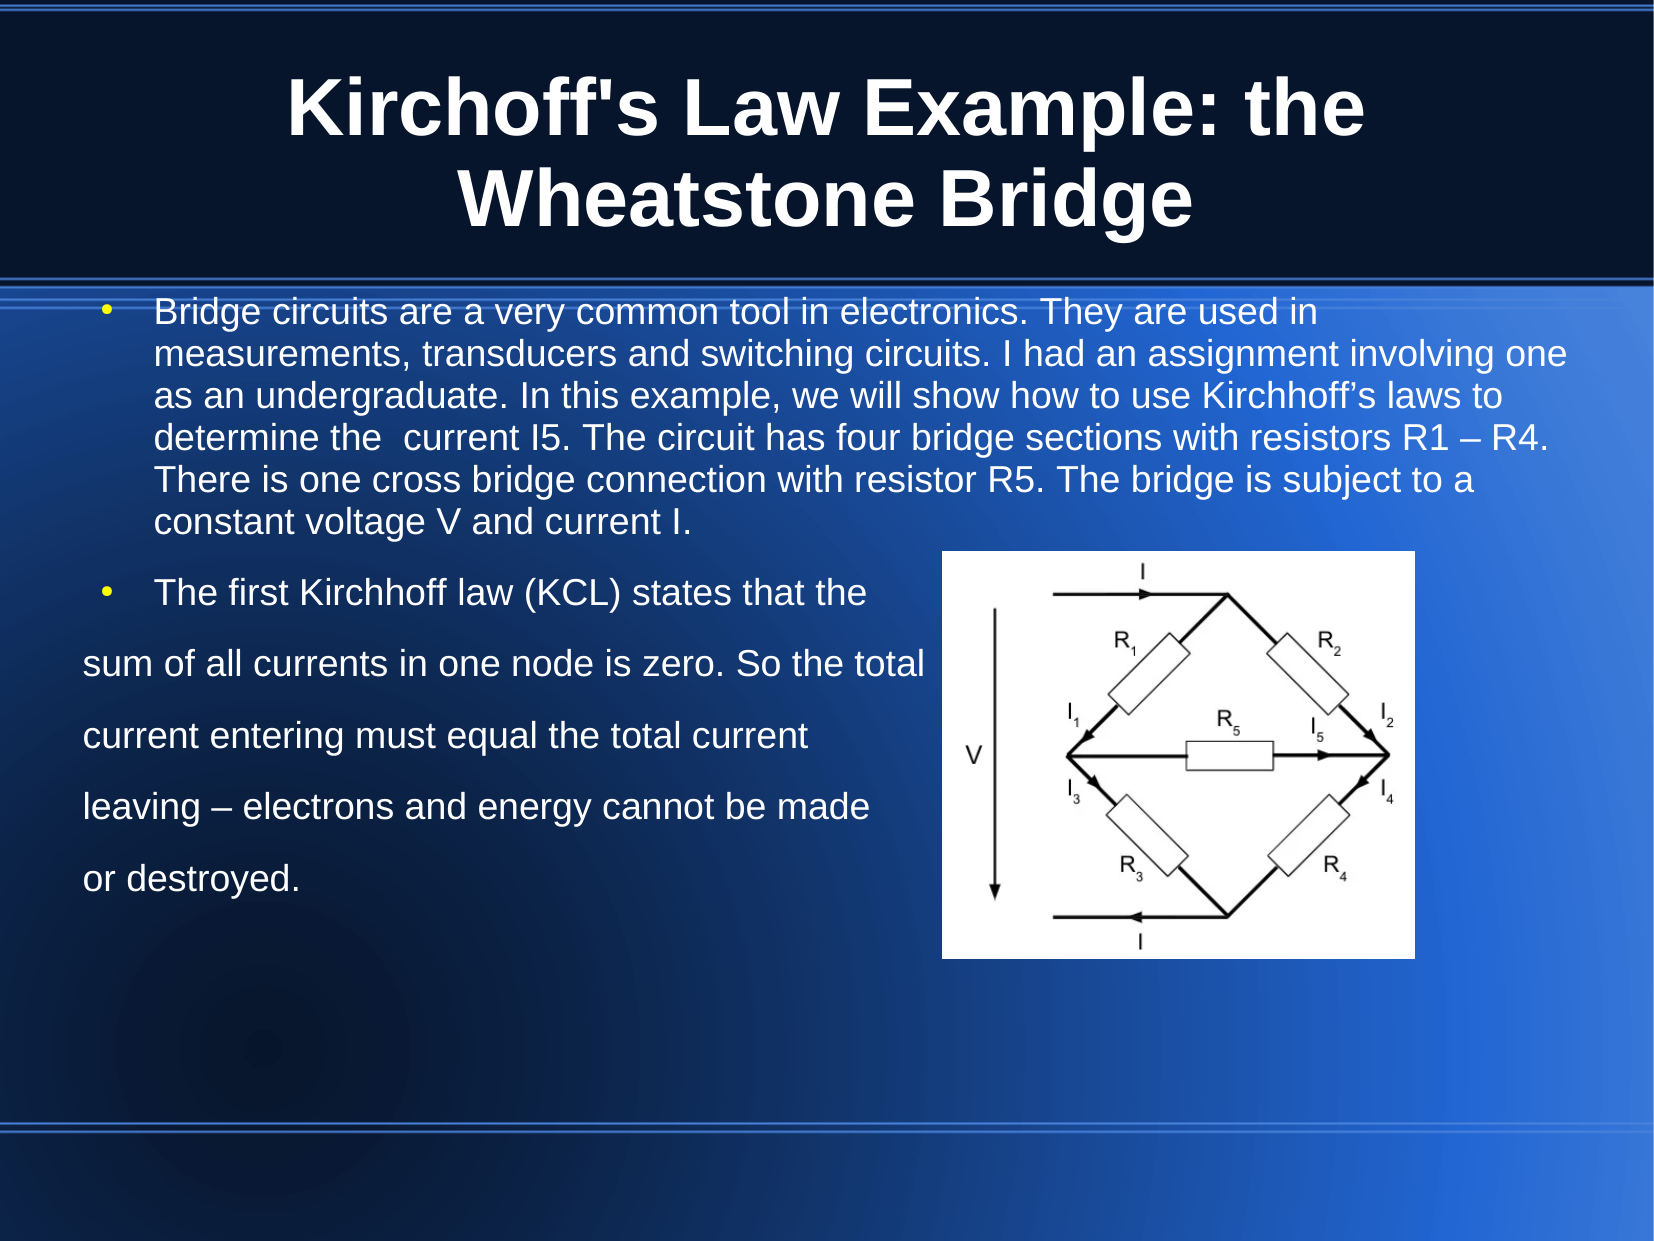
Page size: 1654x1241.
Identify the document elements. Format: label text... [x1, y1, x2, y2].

title Kirchoff's Law Example: the Wheatstone Bridge [82, 49, 1571, 257]
picture [0, 0, 1654, 1241]
list Bridge circuits are a very common tool in electronics. They are used in measurements, transducers and switching circuits. I had an assignment involving one as an undergraduate. In this example, we will show how to use Kirchhoff’s laws to determine the current I5. The circuit has four bridge sections with resistors R1 – R4. There is one cross bridge connection with resistor R5. The bridge is subject to a constant voltage V and current I. The first Kirchhoff law (KCL) states that the sum of all currents in one node is zero. So the total current entering must equal the total current leaving – electrons and energy cannot be made or destroyed. [82, 290, 1571, 1109]
